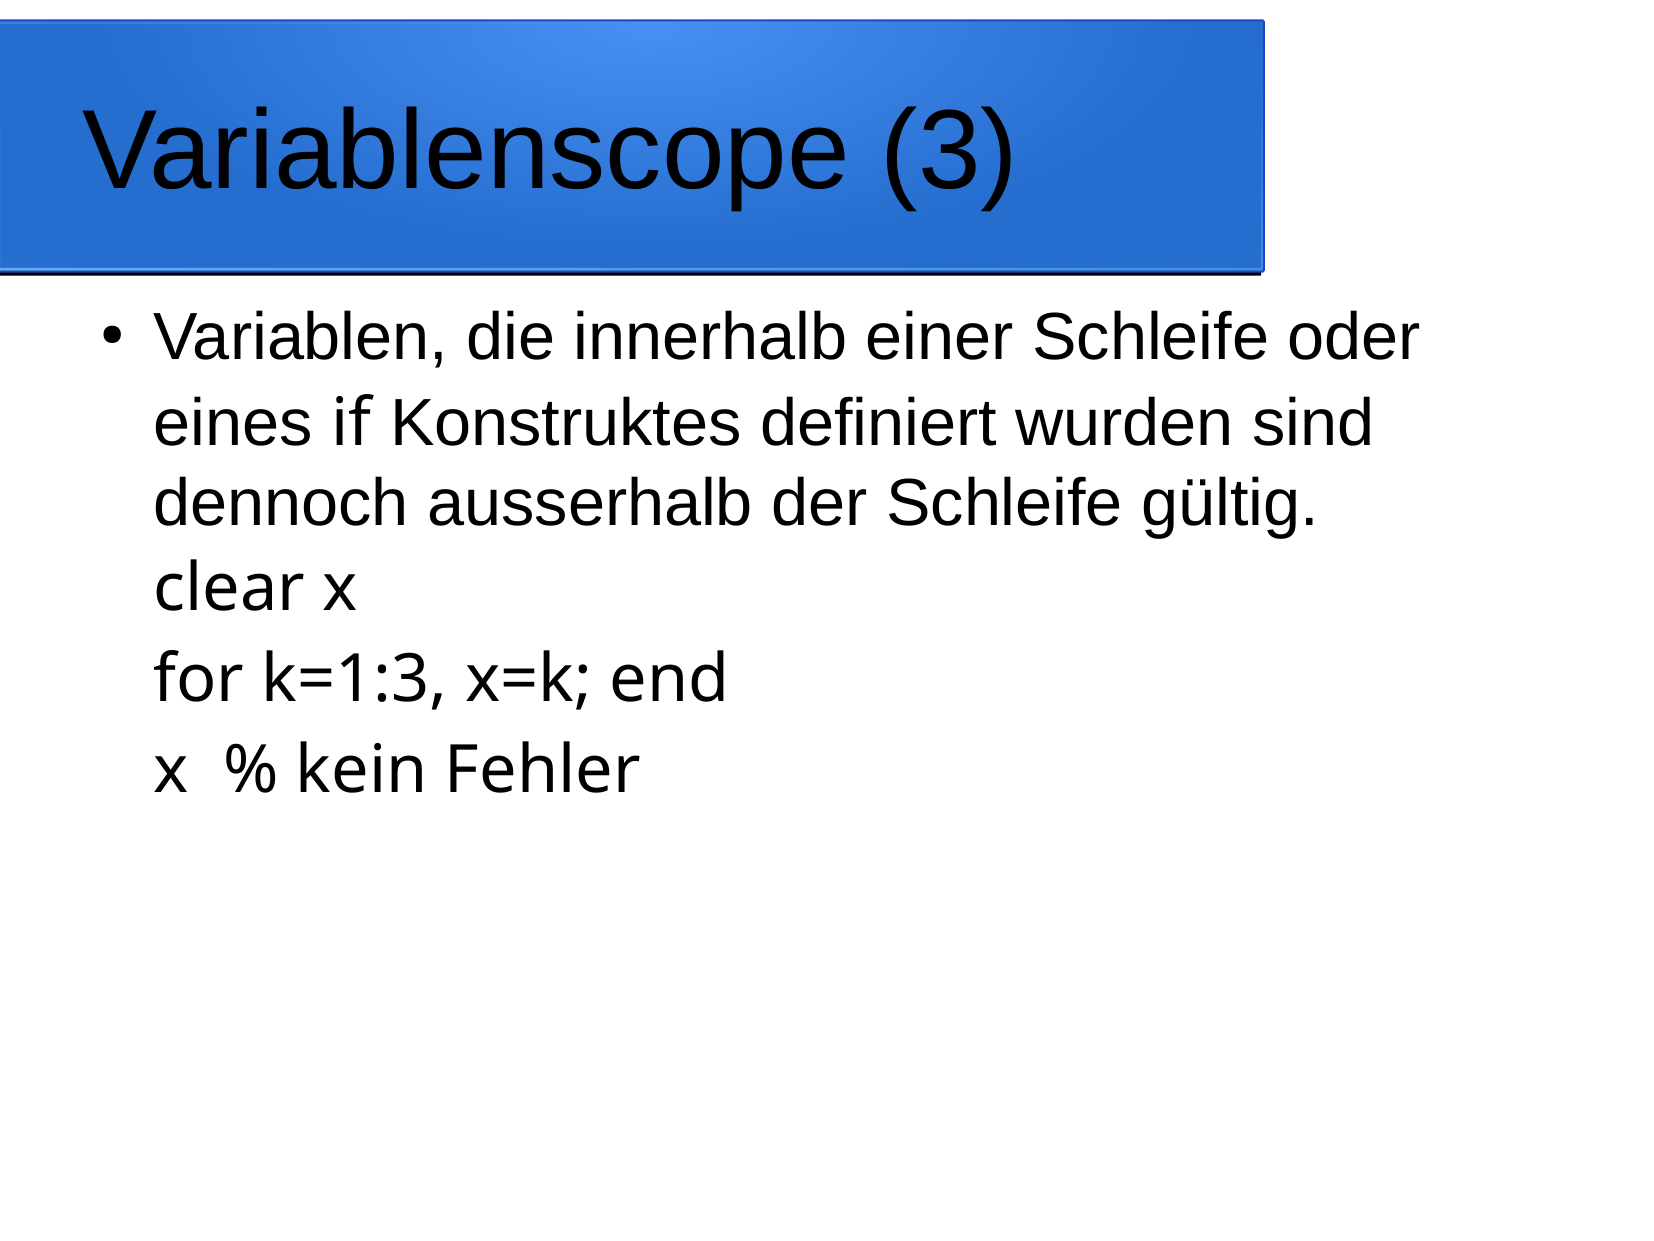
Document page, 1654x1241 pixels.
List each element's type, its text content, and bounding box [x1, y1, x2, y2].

title Variablenscope (3) [82, 47, 1235, 252]
list Variablen, die innerhalb einer Schleife oder eines if Konstruktes definiert wurden sind dennoch ausserhalb der Schleife gültig. clear x for k=1:3, x=k; end x % kein Fehler [82, 299, 1571, 1019]
